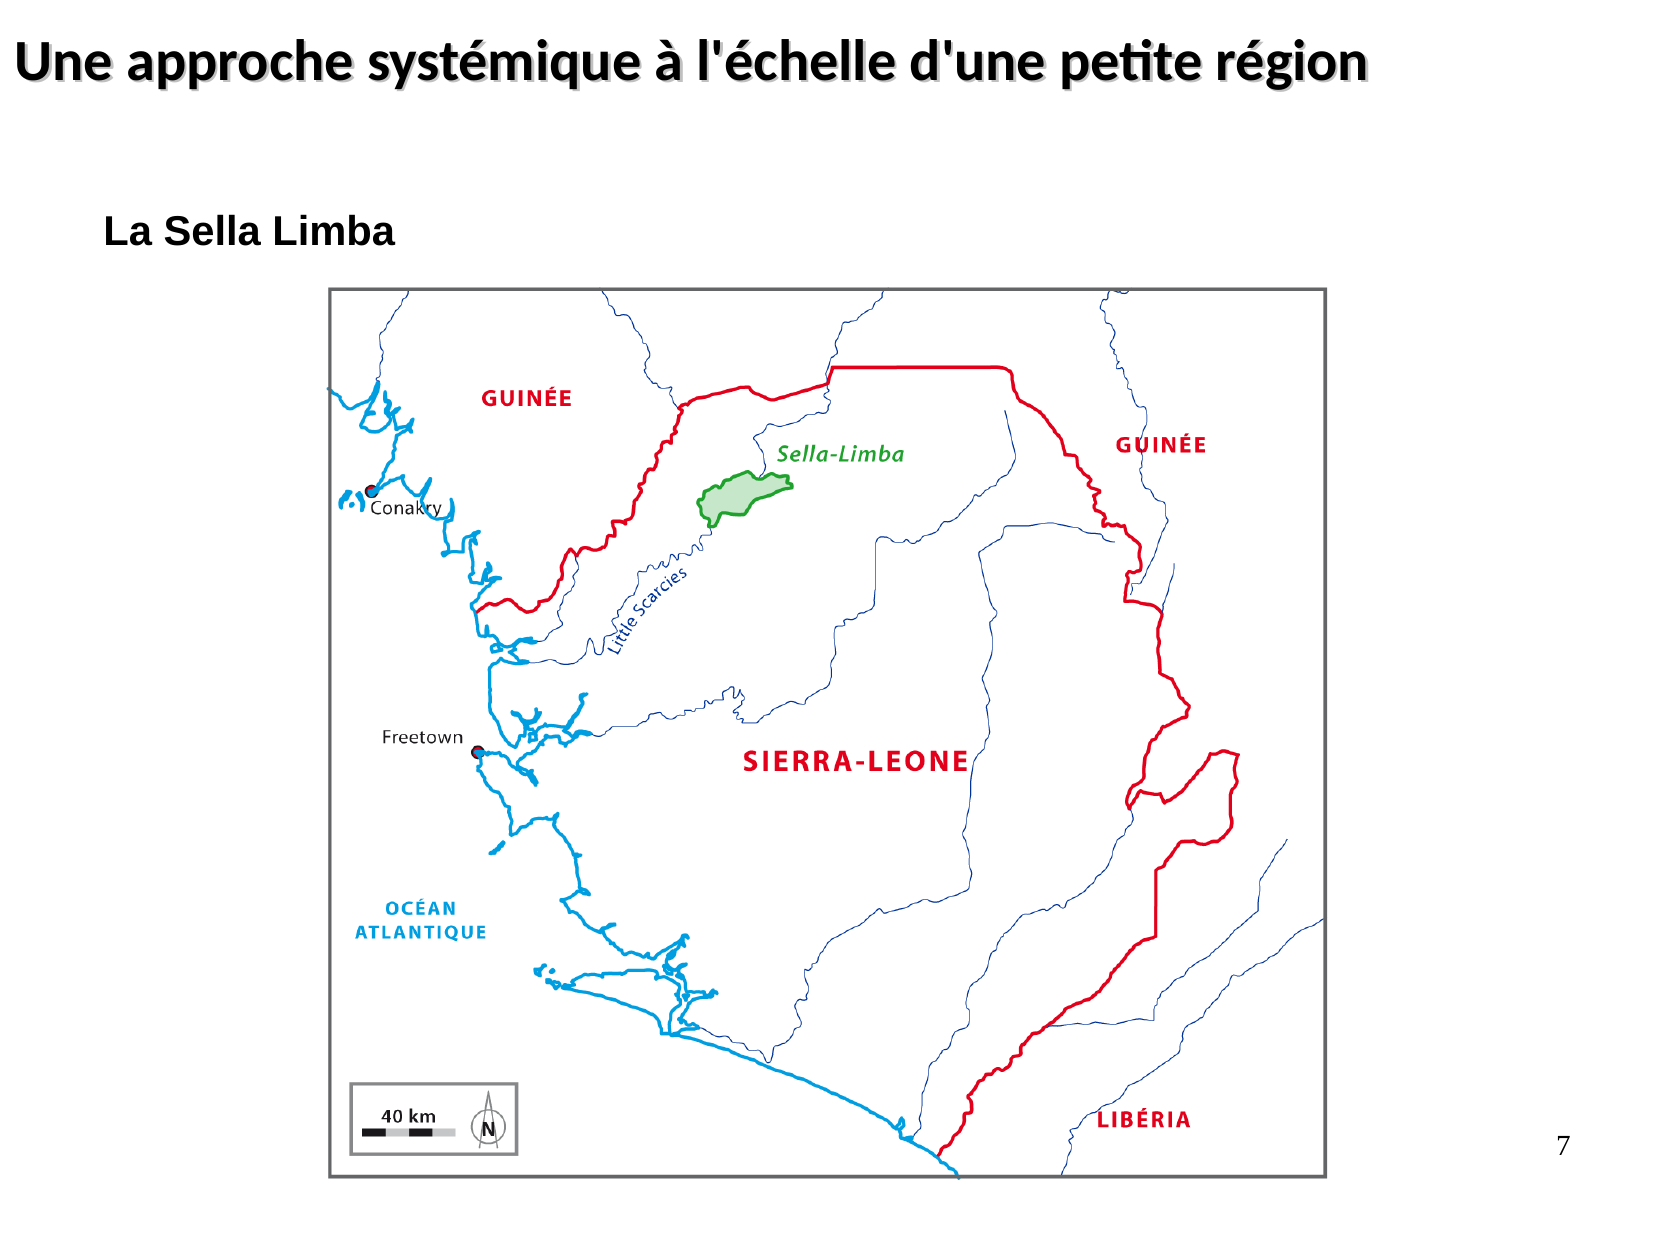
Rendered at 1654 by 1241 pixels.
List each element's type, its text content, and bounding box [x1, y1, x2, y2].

text_box Une approche systémique à l'échelle d'une petite région [0, 0, 1625, 87]
text_box La Sella Limba [88, 177, 450, 240]
picture [323, 283, 1331, 1182]
